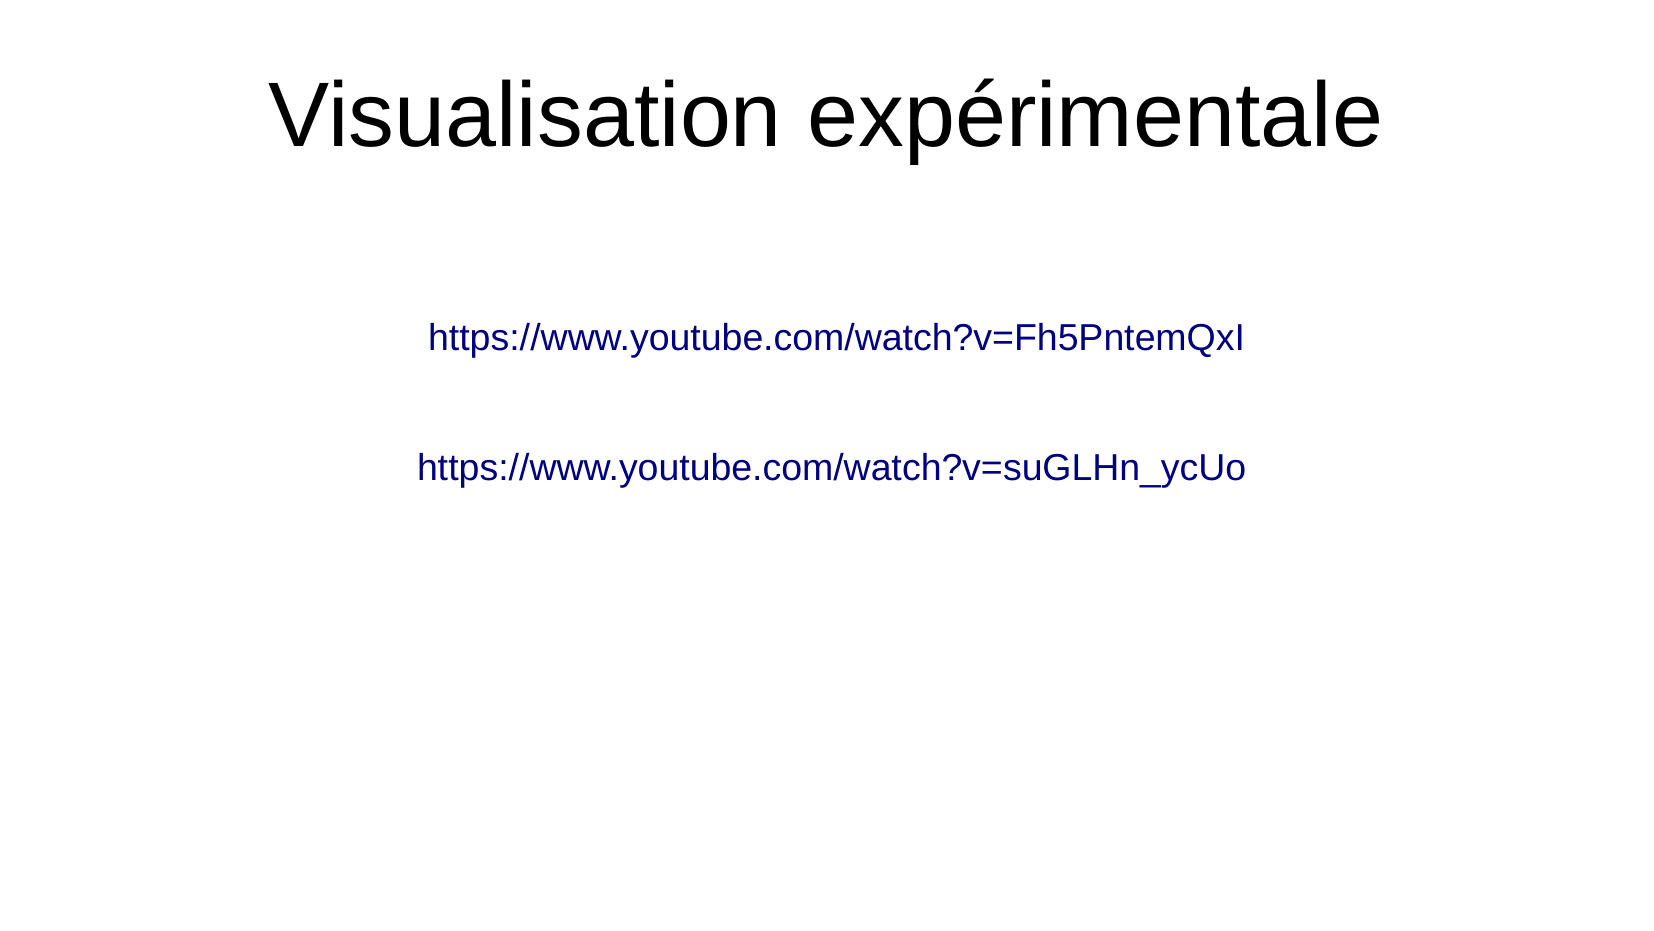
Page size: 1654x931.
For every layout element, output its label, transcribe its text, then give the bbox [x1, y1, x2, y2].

text_box https://www.youtube.com/watch?v=suGLHn_ycUo [402, 439, 1262, 539]
title Visualisation expérimentale [82, 37, 1571, 193]
text_box https://www.youtube.com/watch?v=Fh5PntemQxI [413, 309, 1261, 409]
